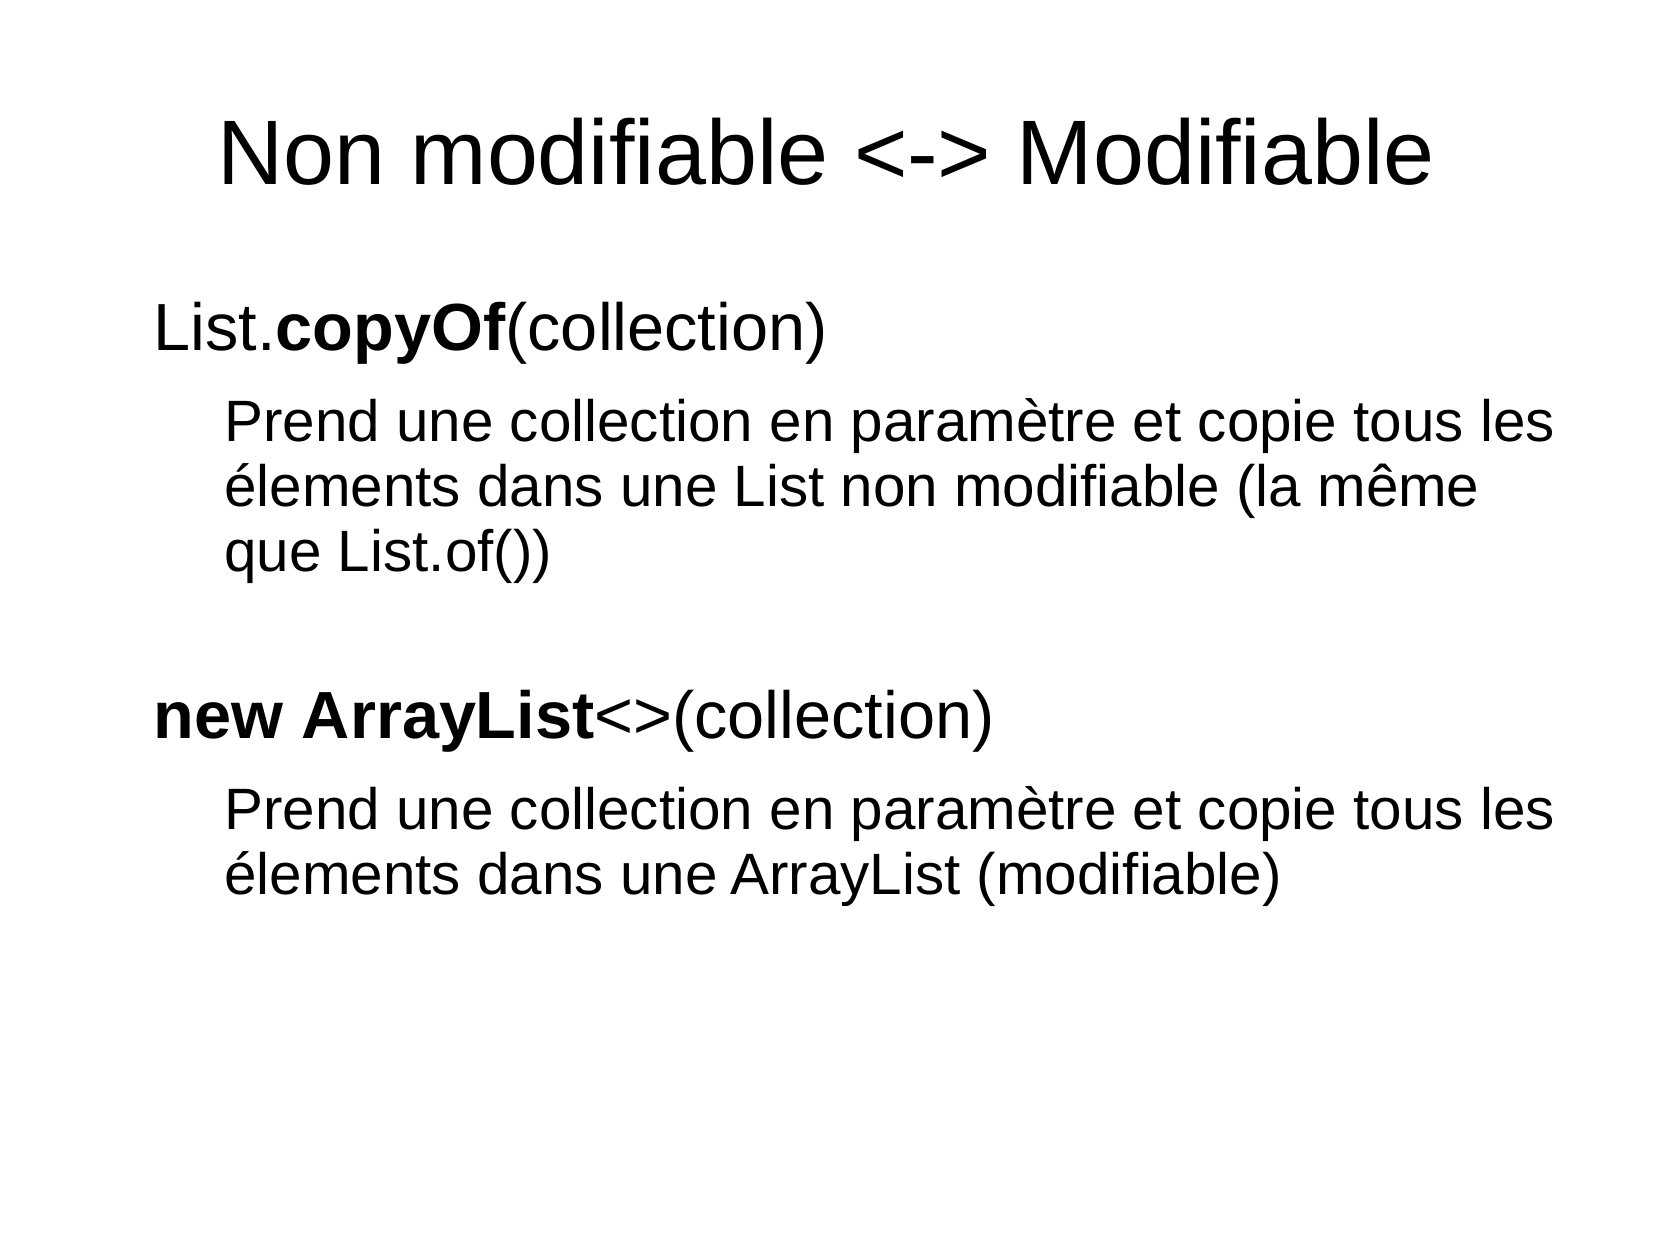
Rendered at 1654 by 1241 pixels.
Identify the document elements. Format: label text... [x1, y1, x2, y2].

list List.copyOf(collection) Prend une collection en paramètre et copie tous les élements dans une List non modifiable (la même que List.of()) new ArrayList<>(collection) Prend une collection en paramètre et copie tous les élements dans une ArrayList (modifiable) [82, 290, 1571, 1010]
title Non modifiable <-> Modifiable [82, 49, 1571, 257]
